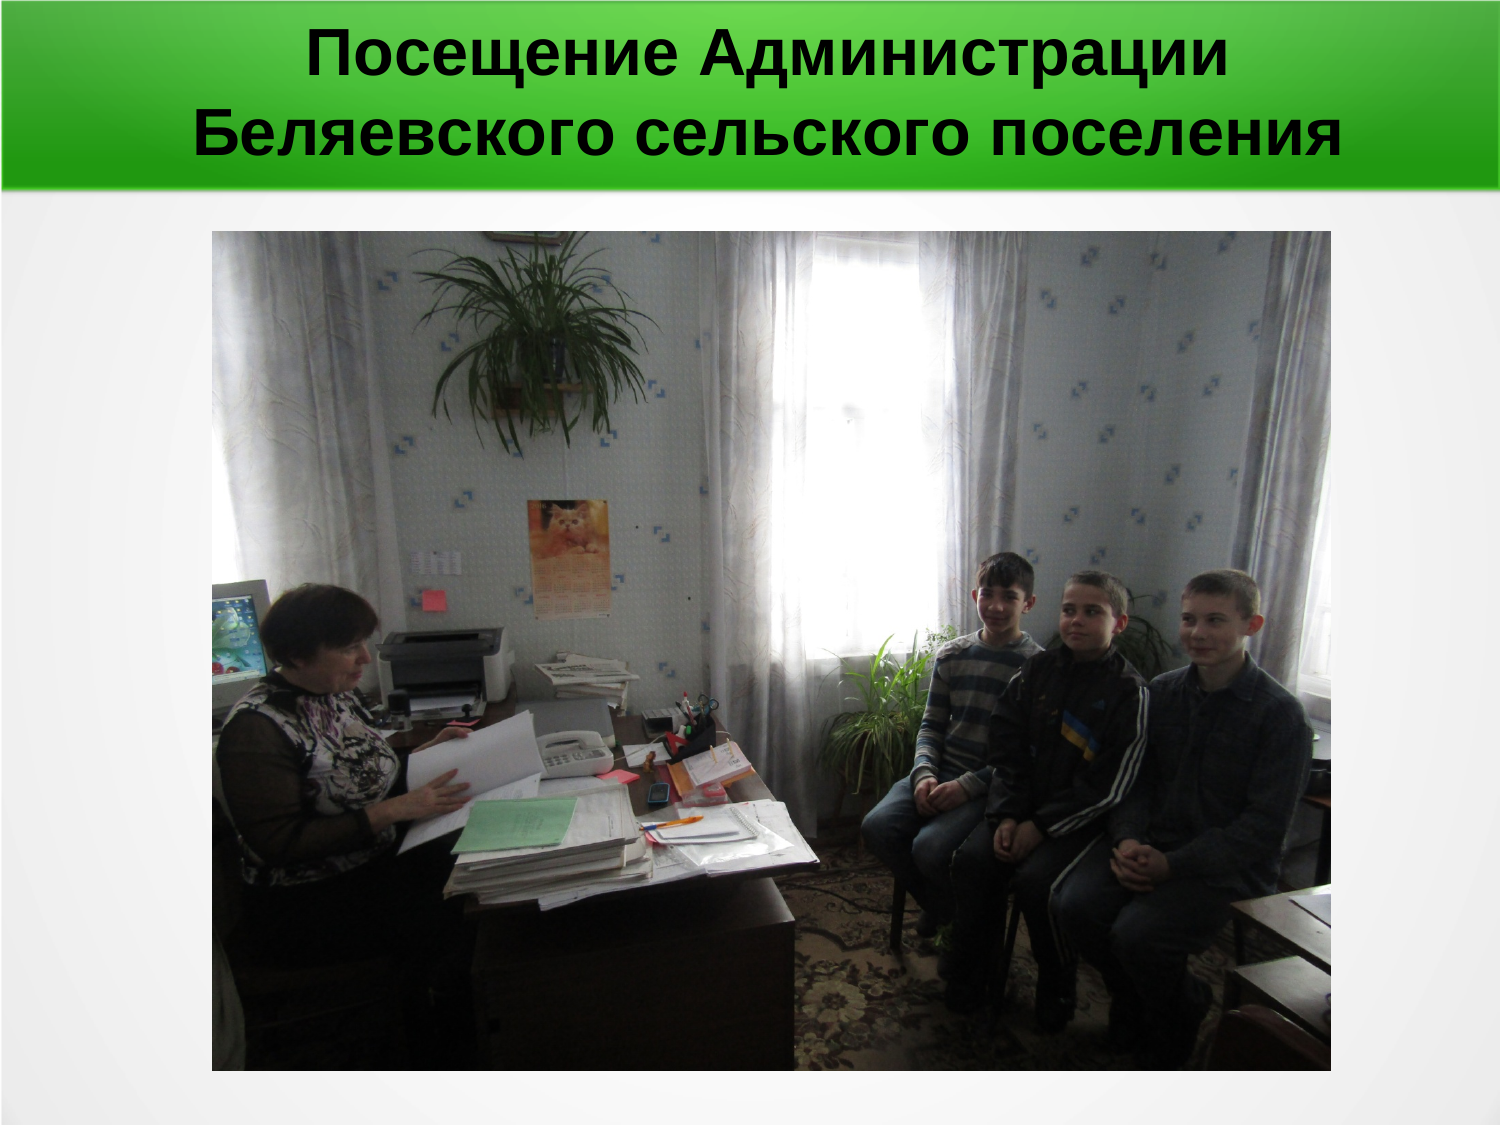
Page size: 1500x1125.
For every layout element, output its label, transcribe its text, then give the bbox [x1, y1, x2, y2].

text_box Посещение Администрации Беляевского сельского поселения [93, 0, 1444, 178]
picture [0, 0, 1500, 1125]
